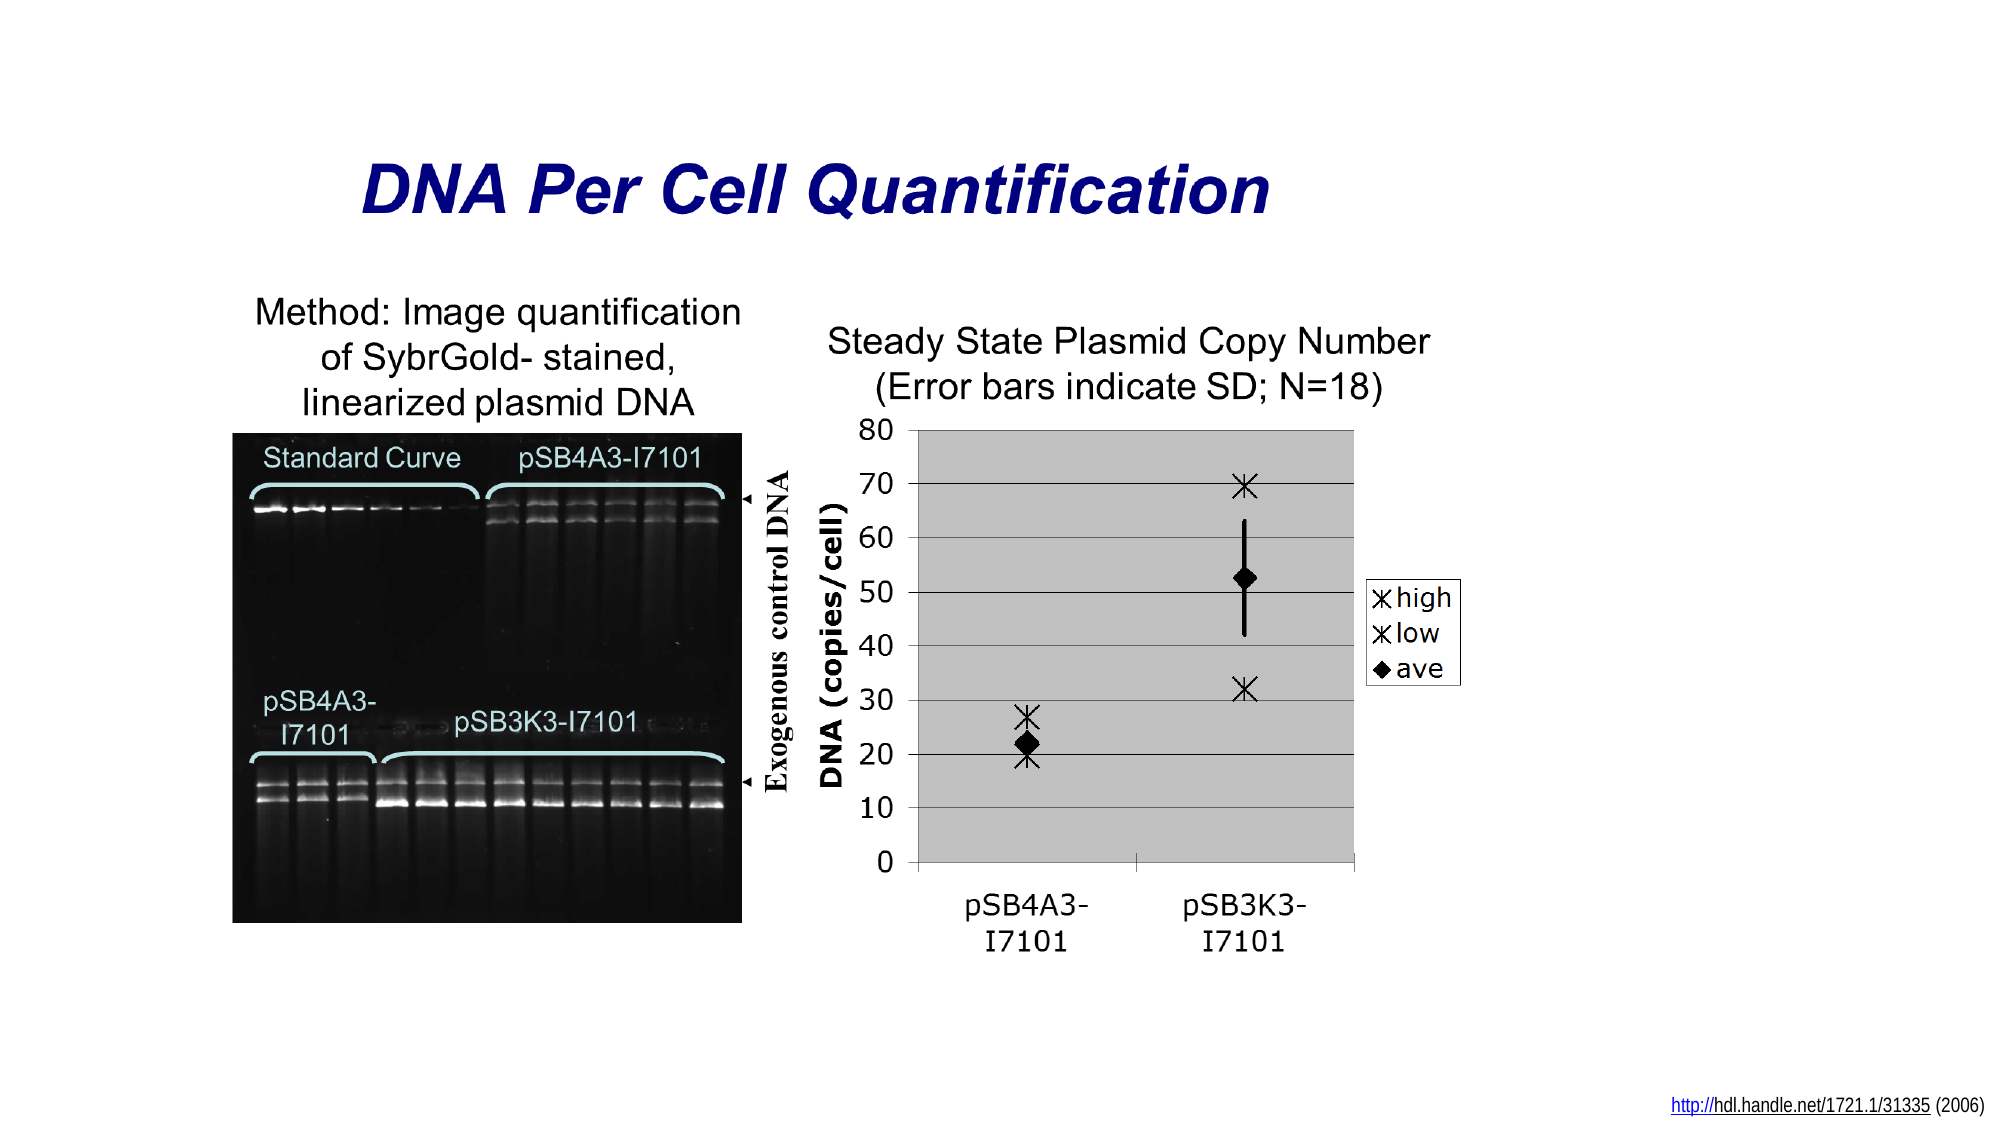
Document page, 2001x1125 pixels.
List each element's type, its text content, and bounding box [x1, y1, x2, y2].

picture [193, 93, 1485, 1048]
text_box http://hdl.handle.net/1721.1/31335 (2006) [1652, 1084, 2000, 1125]
